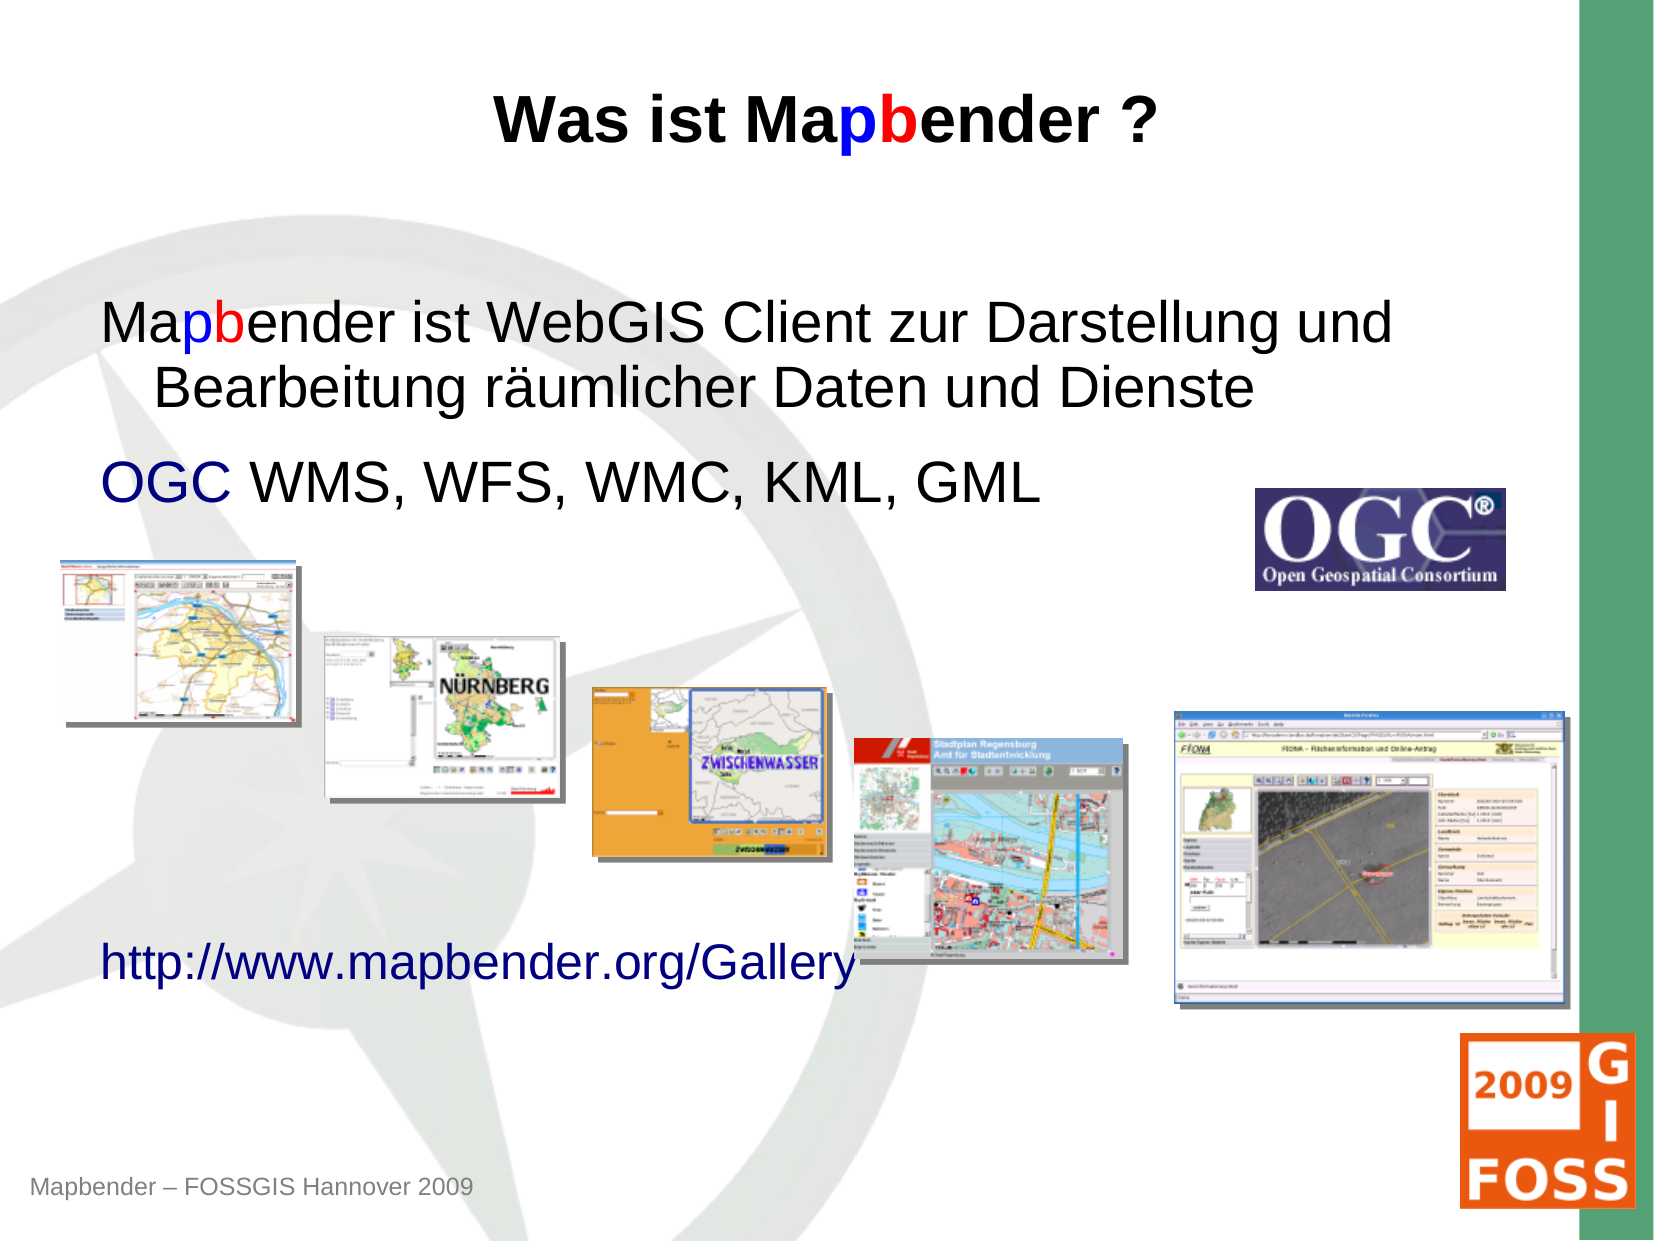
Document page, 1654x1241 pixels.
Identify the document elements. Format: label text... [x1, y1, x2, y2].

list Mapbender ist WebGIS Client zur Darstellung und Bearbeitung räumlicher Daten und Dienste OGC WMS, WFS, WMC, KML, GML http://www.mapbender.org/Gallery [82, 290, 1571, 1156]
picture [324, 636, 560, 798]
picture [1255, 488, 1506, 591]
title Was ist Mapbender ? [82, 31, 1571, 207]
picture [1174, 711, 1565, 1004]
picture [854, 738, 1123, 959]
picture [592, 687, 827, 857]
picture [1460, 1033, 1636, 1209]
picture [0, 192, 1020, 1241]
